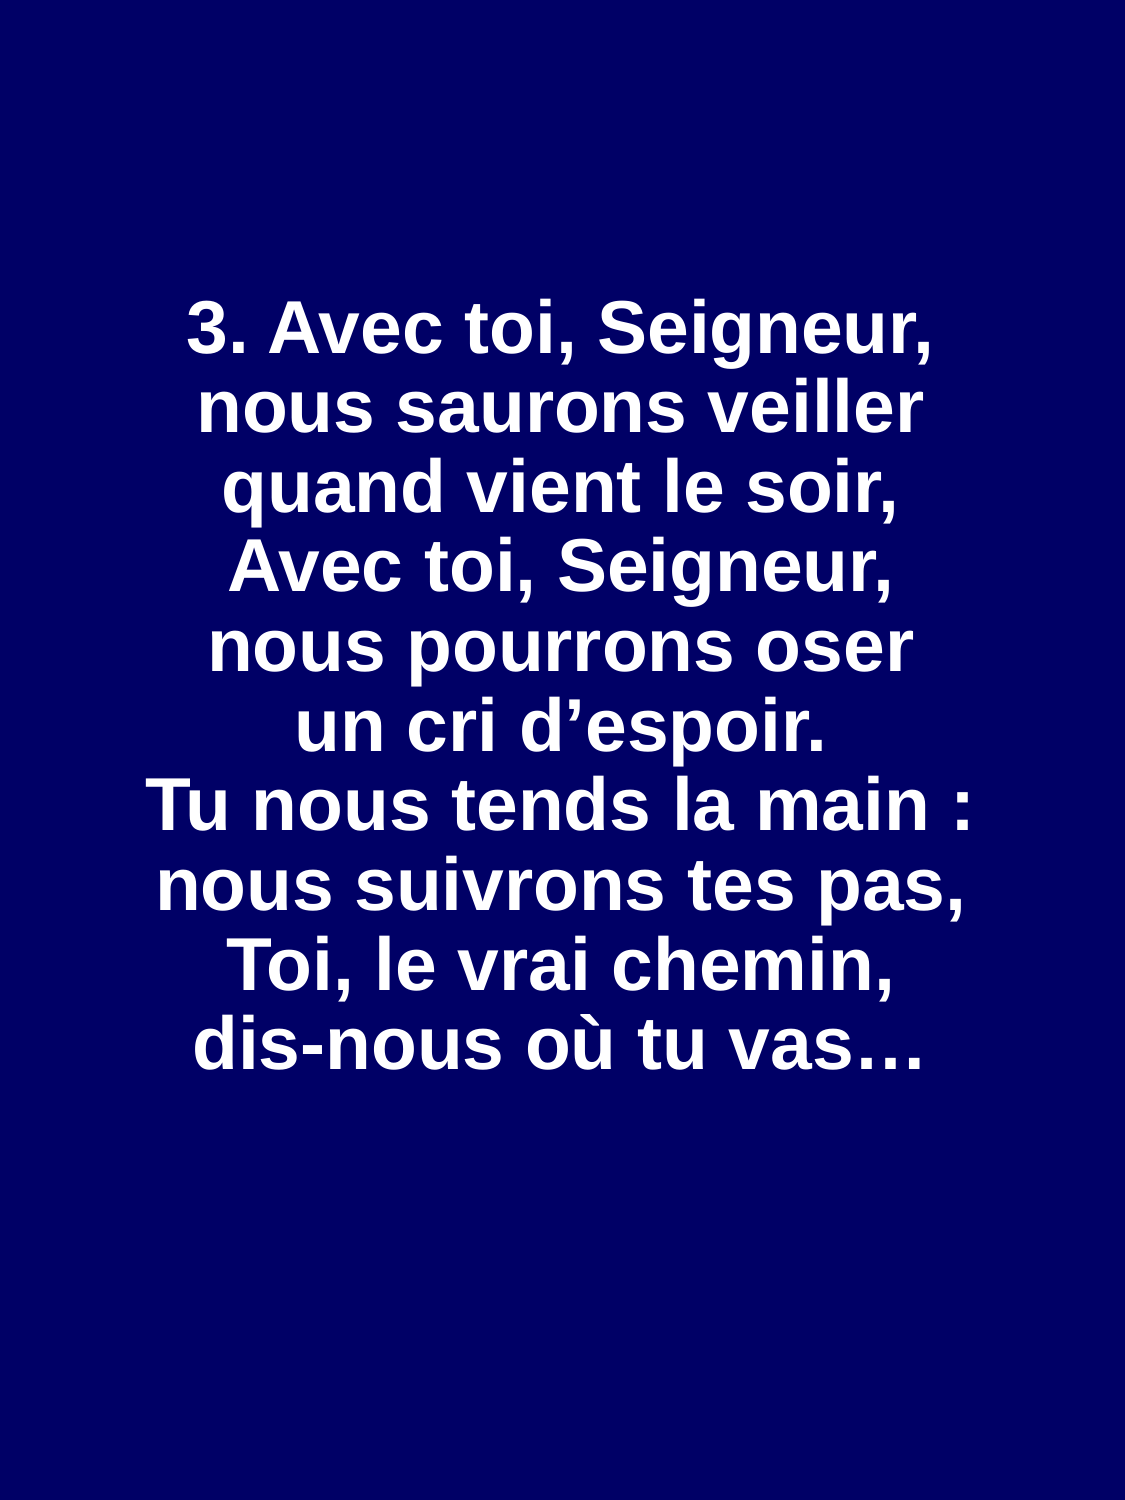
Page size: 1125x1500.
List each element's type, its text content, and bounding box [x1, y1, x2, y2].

text_box 3. Avec toi, Seigneur, nous saurons veiller quand vient le soir, Avec toi, Seigneur, nous pourrons oser un cri dʼespoir. Tu nous tends la main : nous suivrons tes pas, Toi, le vrai chemin, dis-nous où tu vas… [11, 35, 1110, 1441]
